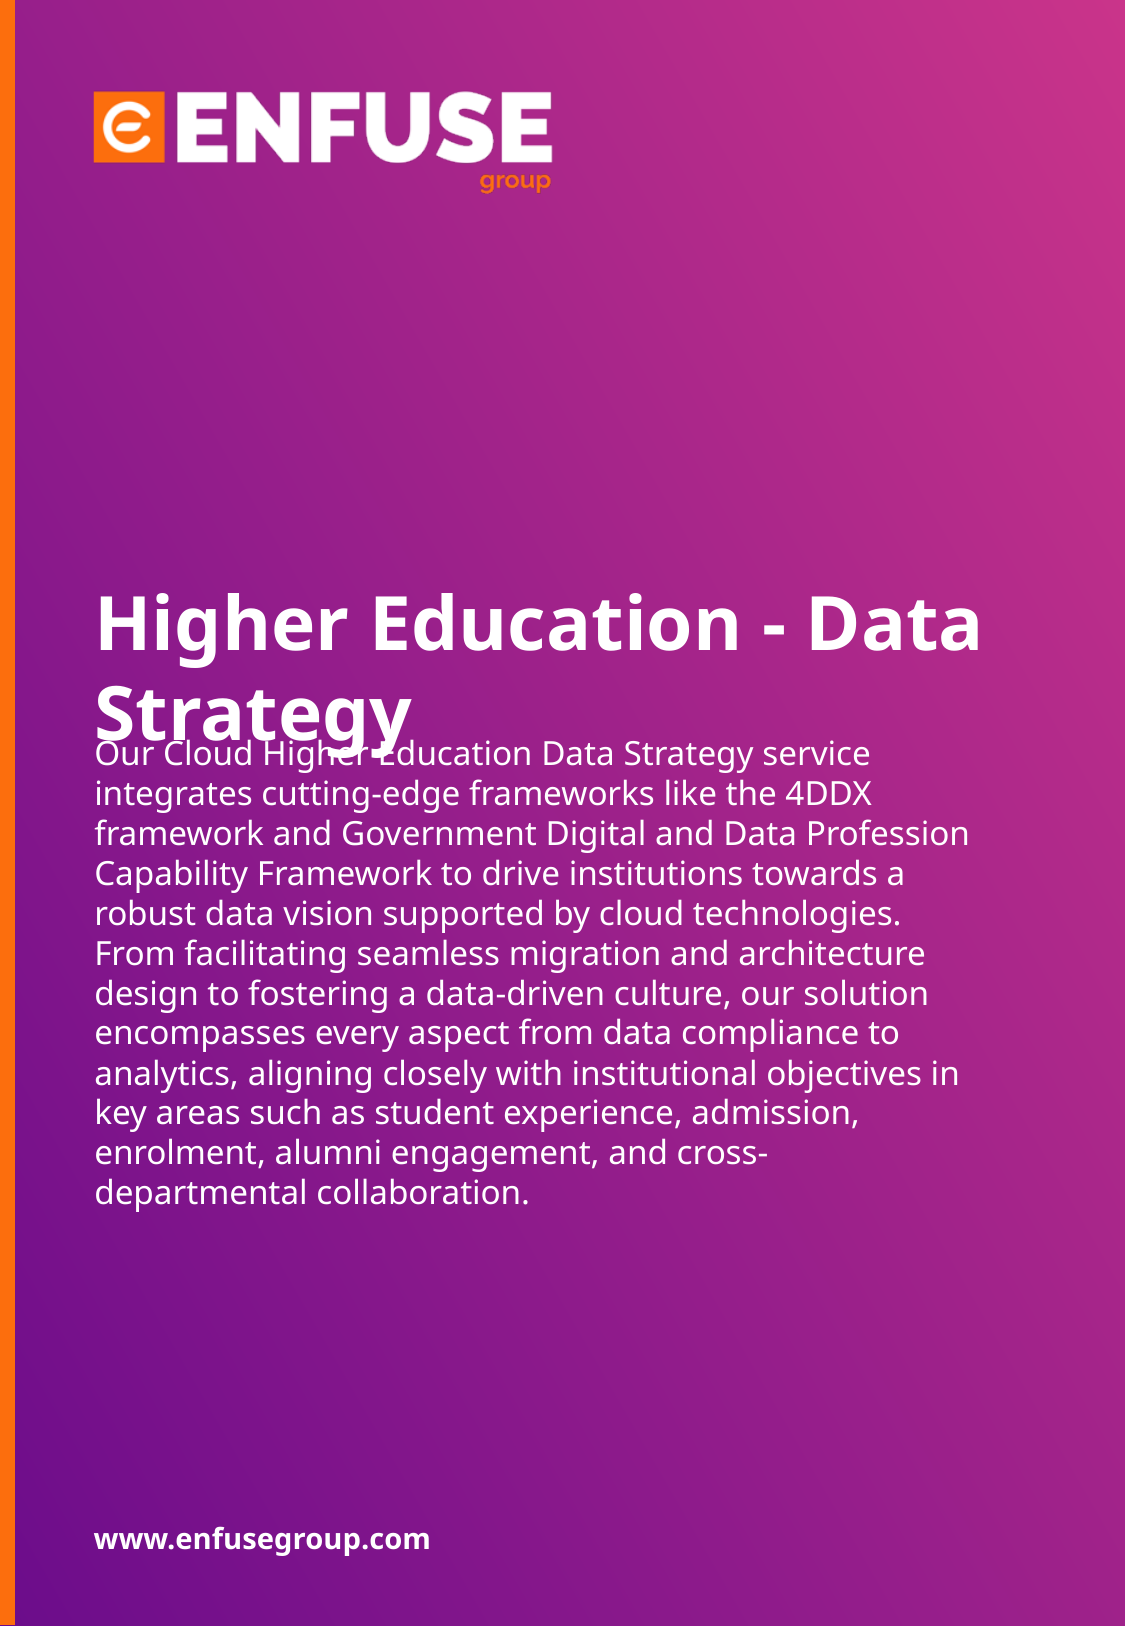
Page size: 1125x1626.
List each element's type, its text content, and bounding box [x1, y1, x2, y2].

text_box Our Cloud Higher Education Data Strategy service integrates cutting-edge frameworks like the 4DDX framework and Government Digital and Data Profession Capability Framework to drive institutions towards a robust data vision supported by cloud technologies. From facilitating seamless migration and architecture design to fostering a data-driven culture, our solution encompasses every aspect from data compliance to analytics, aligning closely with institutional objectives in key areas such as student experience, admission, enrolment, alumni engagement, and cross-departmental collaboration. [94, 724, 980, 1227]
text_box Higher Education - Data Strategy [94, 567, 1064, 694]
